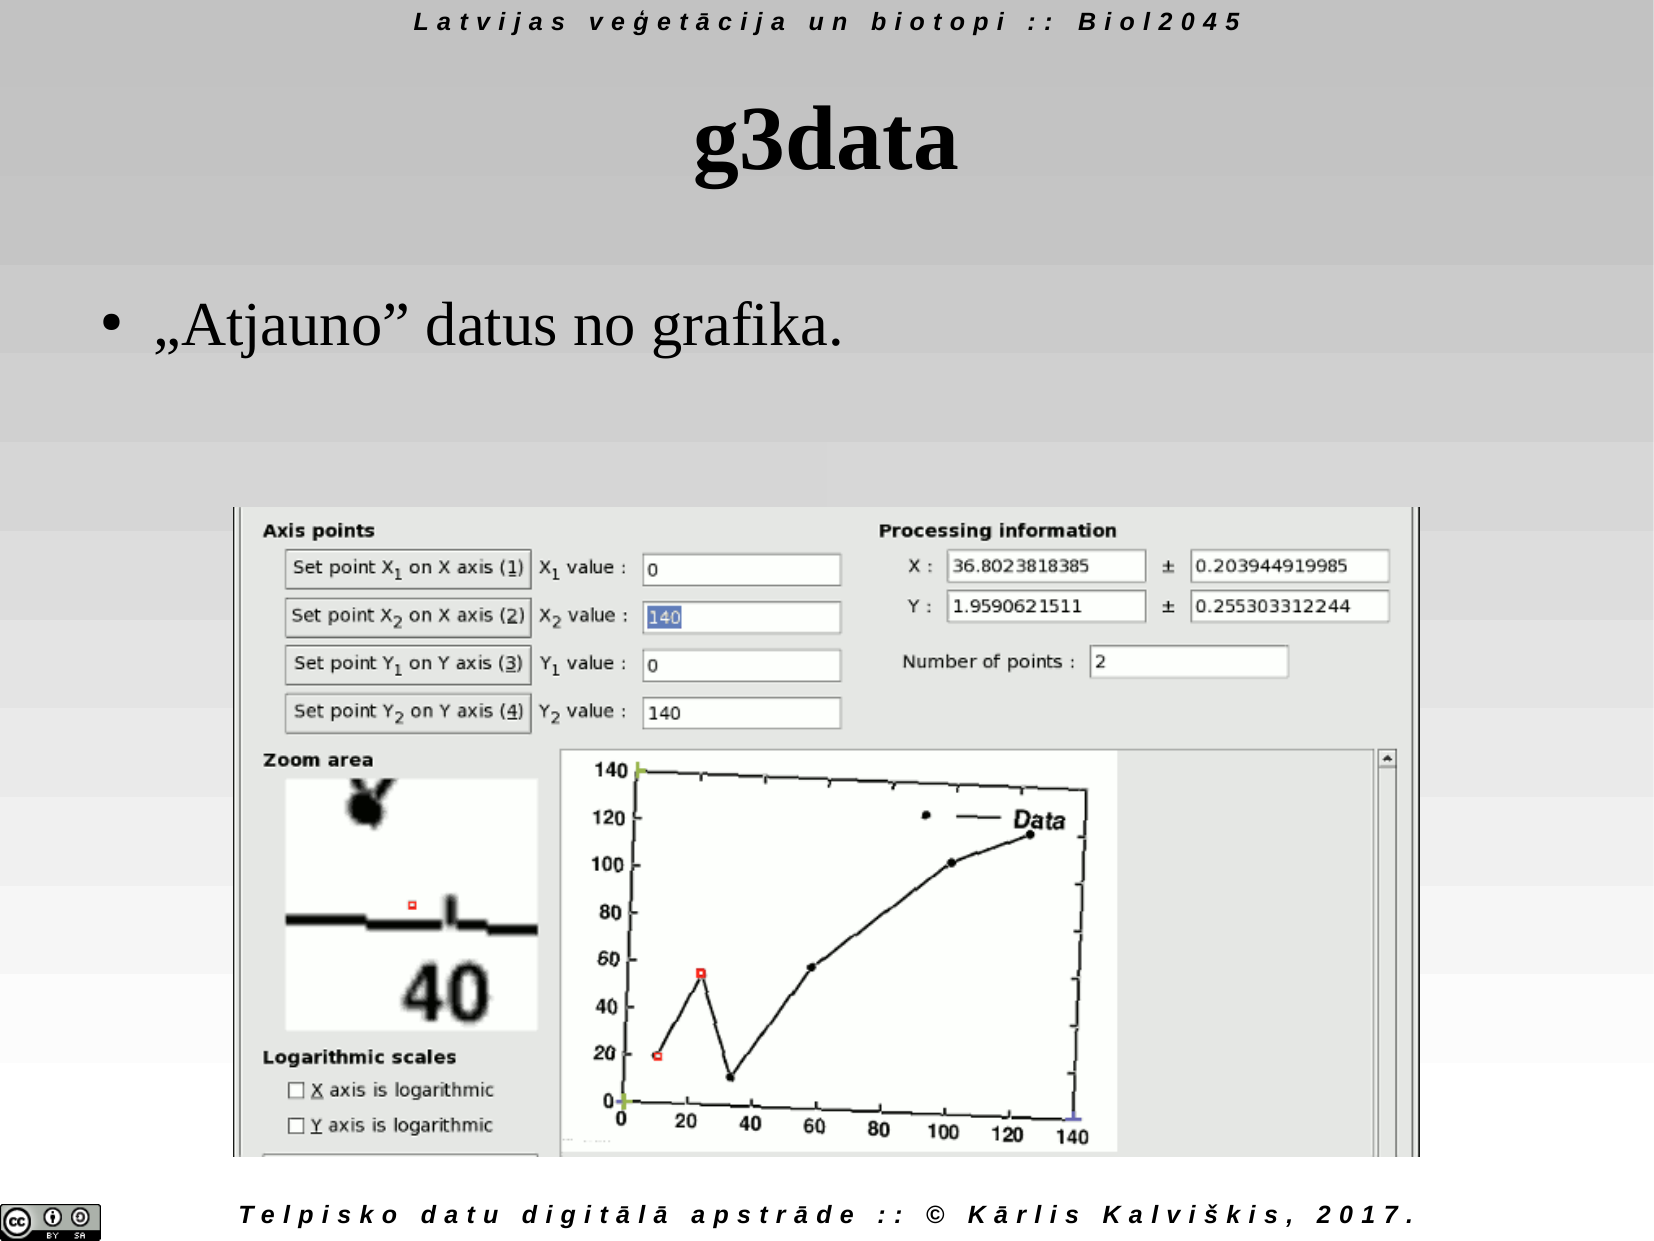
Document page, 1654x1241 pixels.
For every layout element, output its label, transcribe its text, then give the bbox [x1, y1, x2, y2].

title g3data [29, 43, 1625, 234]
picture [0, 0, 1654, 1241]
list „Atjauno” datus no grafika. [82, 289, 1571, 1113]
